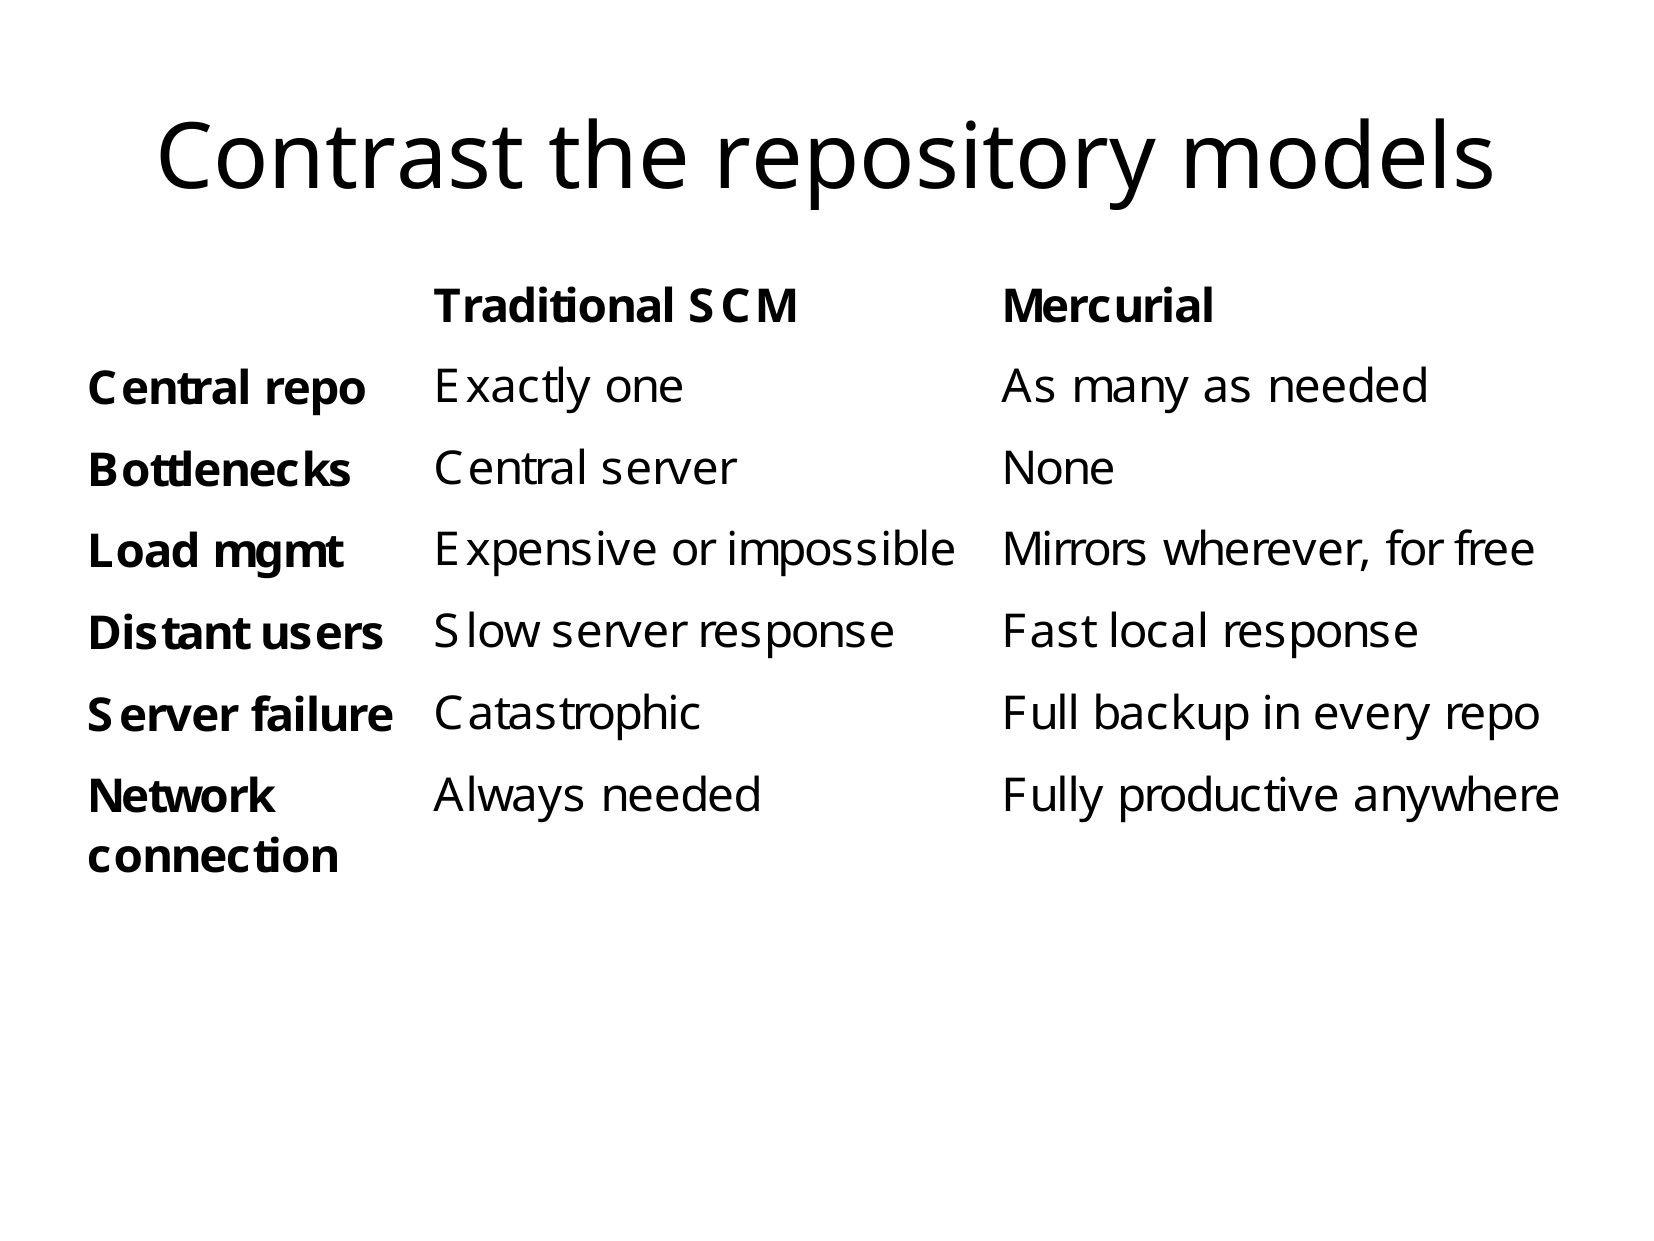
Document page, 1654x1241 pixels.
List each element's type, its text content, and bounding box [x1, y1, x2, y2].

chart [75, 262, 1612, 1107]
title Contrast the repository models [82, 49, 1571, 257]
